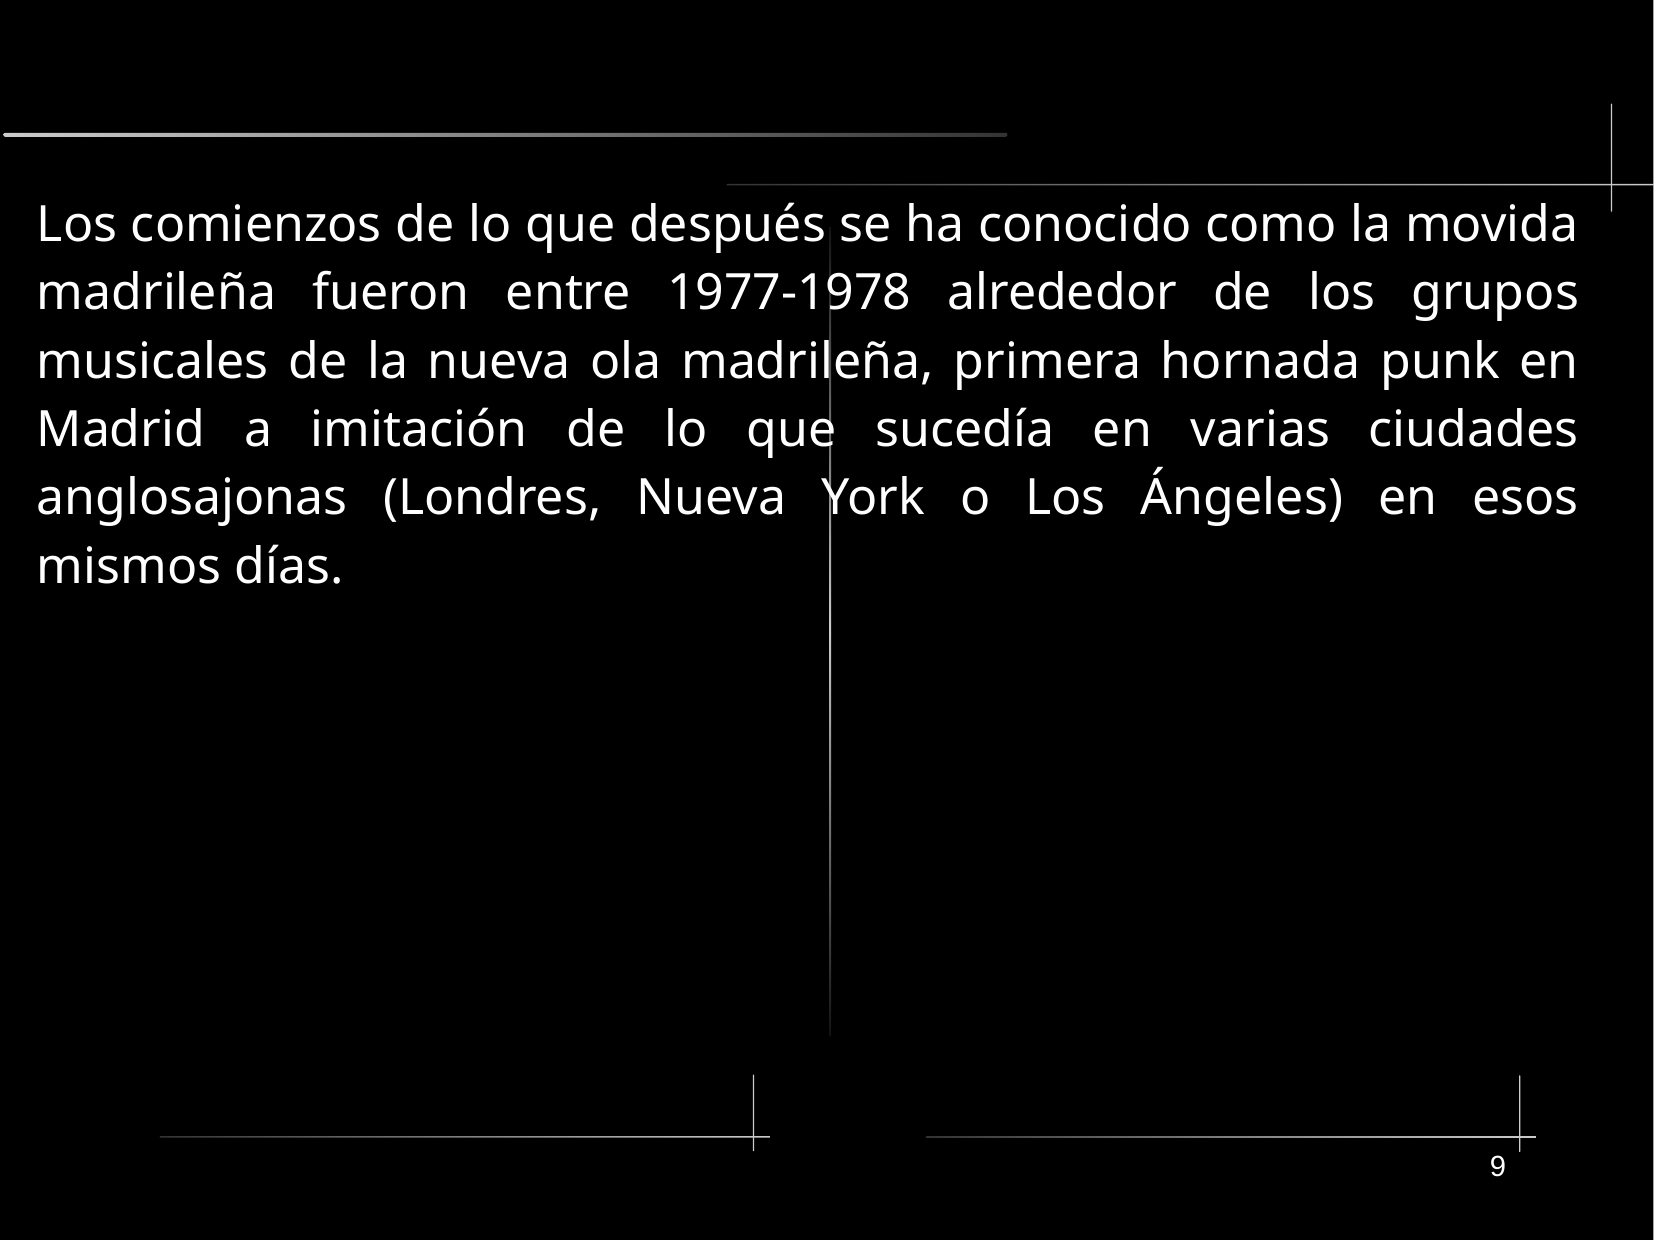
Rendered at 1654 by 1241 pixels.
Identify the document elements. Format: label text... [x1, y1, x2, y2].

text_box Los comienzos de lo que después se ha conocido como la movida madrileña fueron entre 1977-1978 alrededor de los grupos musicales de la nueva ola madrileña, primera hornada punk en Madrid a imitación de lo que sucedía en varias ciudades anglosajonas (Londres, Nueva York o Los Ángeles) en esos mismos días. [22, 180, 1595, 532]
